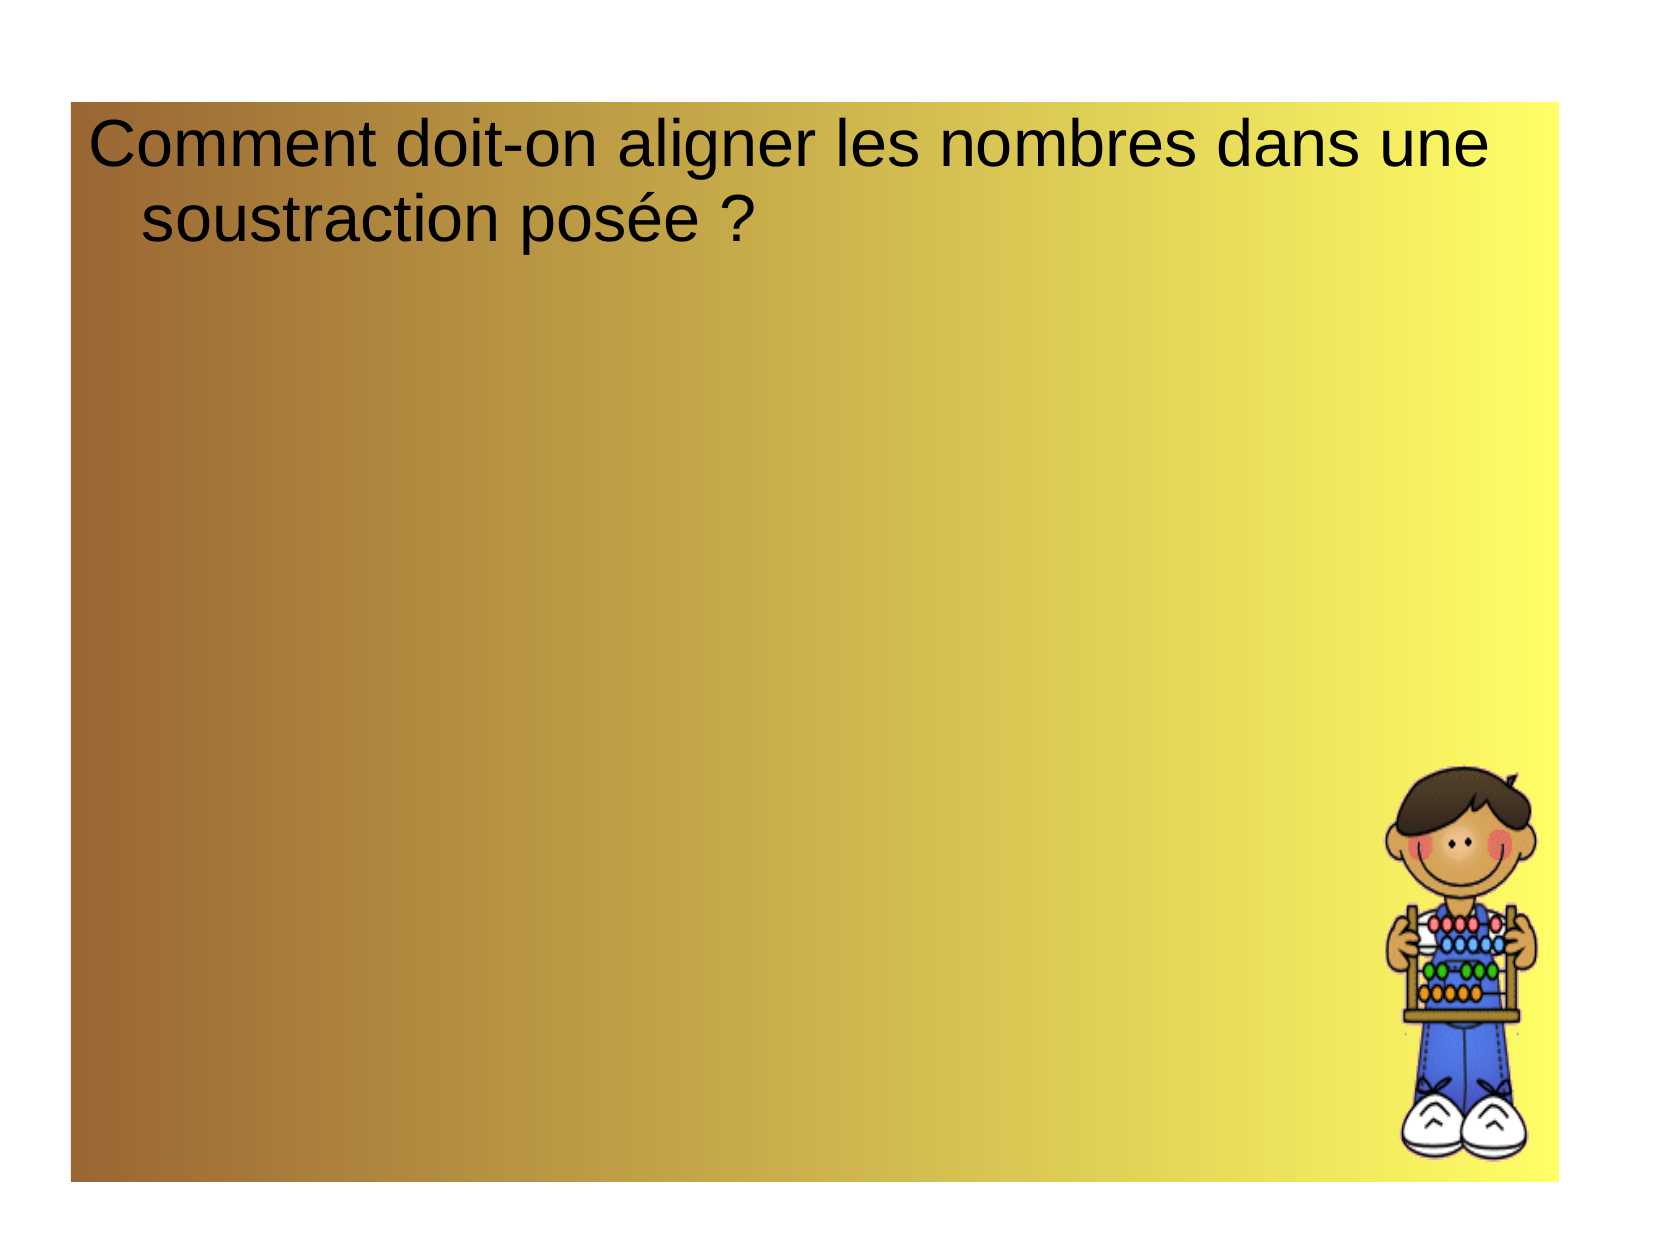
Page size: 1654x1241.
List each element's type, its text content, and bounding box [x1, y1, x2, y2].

list Comment doit-on aligner les nombres dans une soustraction posée ? [70, 102, 1559, 1182]
picture [1381, 755, 1548, 1170]
